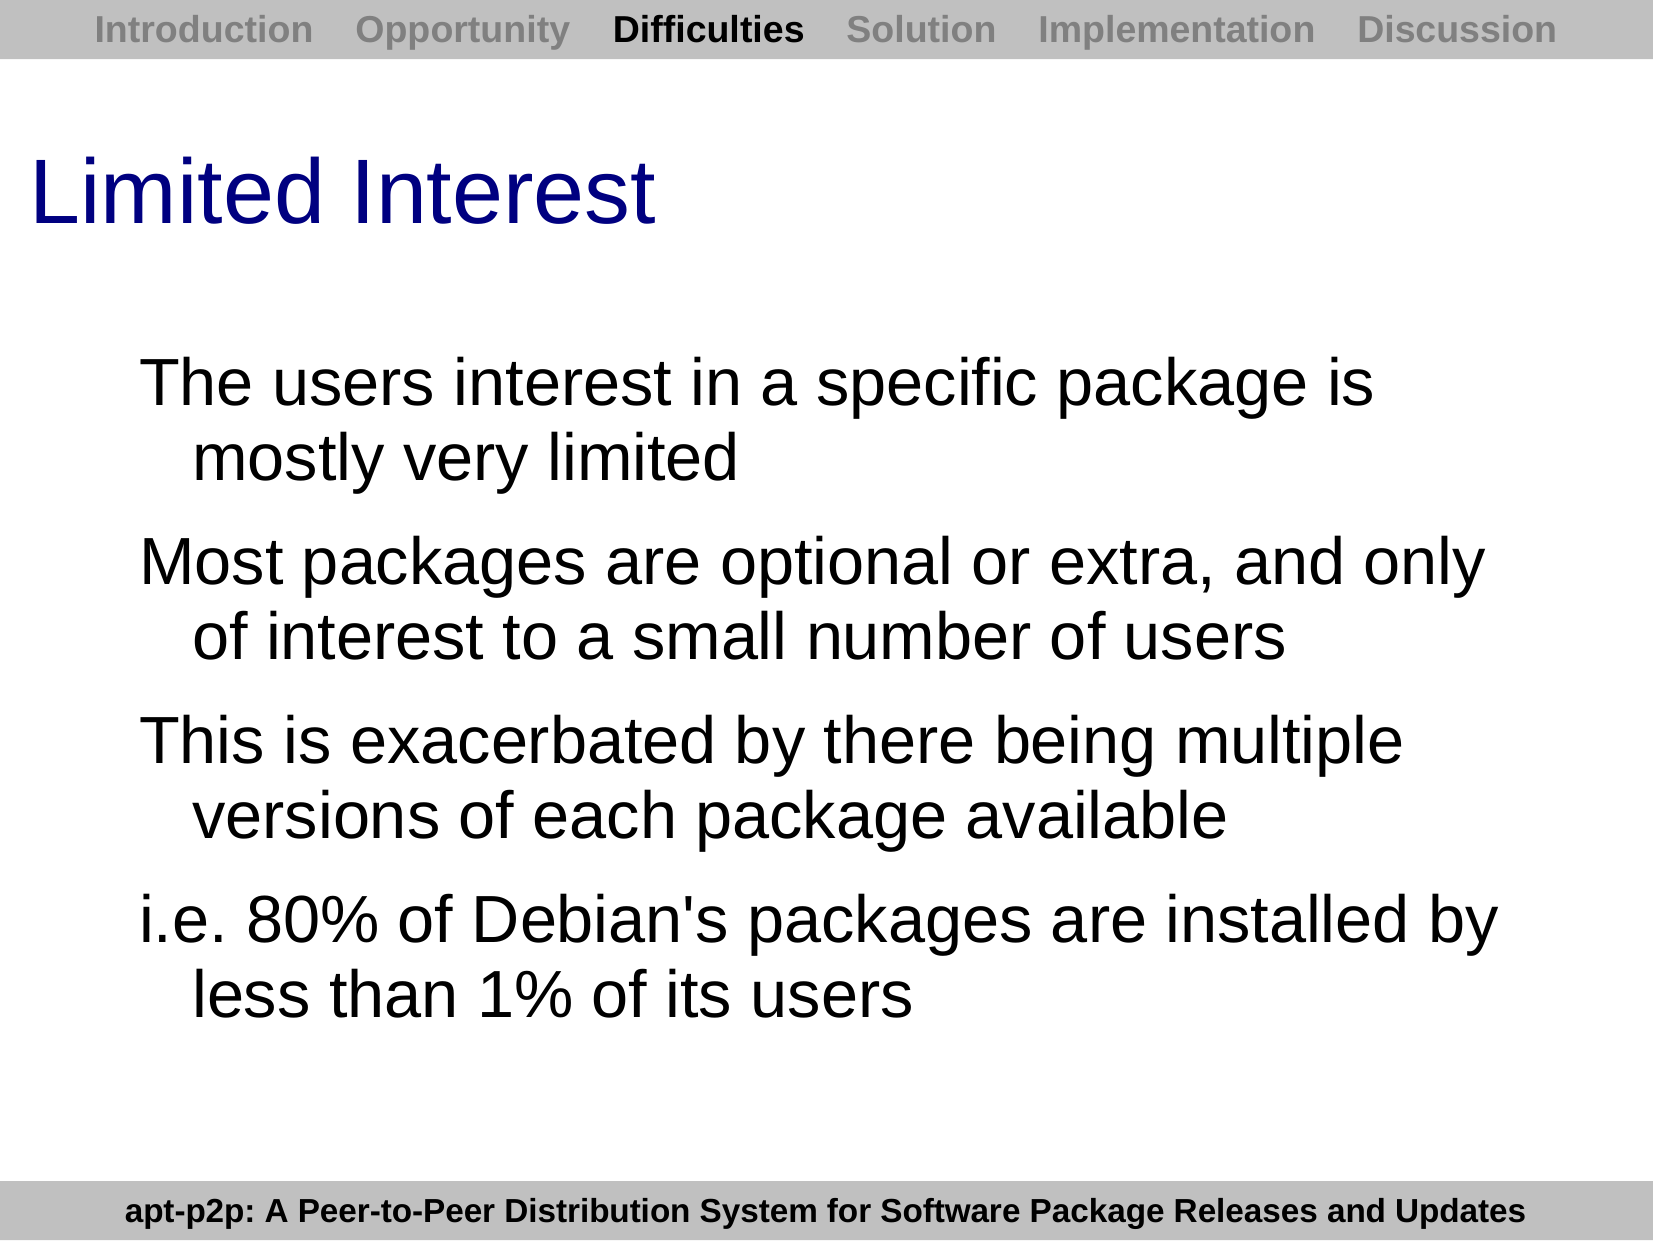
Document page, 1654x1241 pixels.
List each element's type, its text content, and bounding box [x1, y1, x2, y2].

list The users interest in a specific package is mostly very limited Most packages are optional or extra, and only of interest to a small number of users This is exacerbated by there being multiple versions of each package available i.e. 80% of Debian's packages are installed by less than 1% of its users [121, 344, 1534, 1127]
title Limited Interest [29, 88, 1442, 296]
